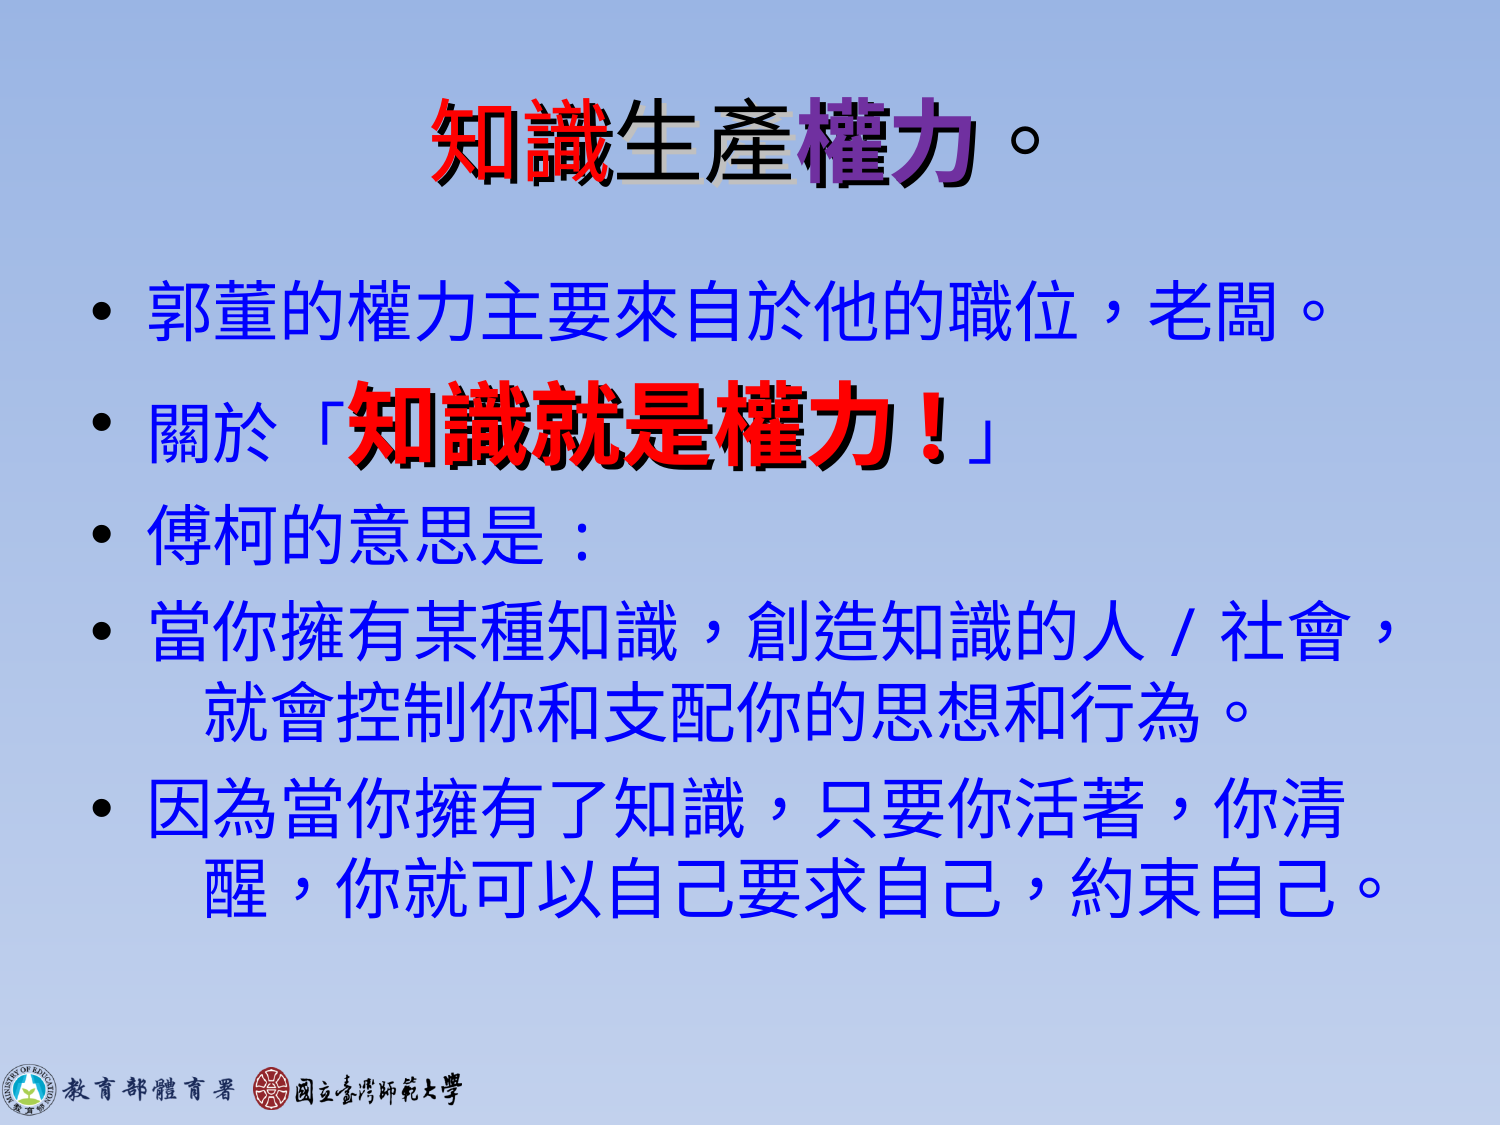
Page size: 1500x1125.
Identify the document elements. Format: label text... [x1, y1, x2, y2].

title 知識生產權力。 [75, 45, 1426, 233]
list 郭董的權力主要來自於他的職位，老闆。 關於「知識就是權力!」 傅柯的意思是: 當你擁有某種知識，創造知識的人/社會，就會控制你和支配你的思想和行為。 因為當你擁有了知識，只要你活著，你清醒，你就可以自己要求自己，約束自己。 [75, 262, 1426, 1005]
